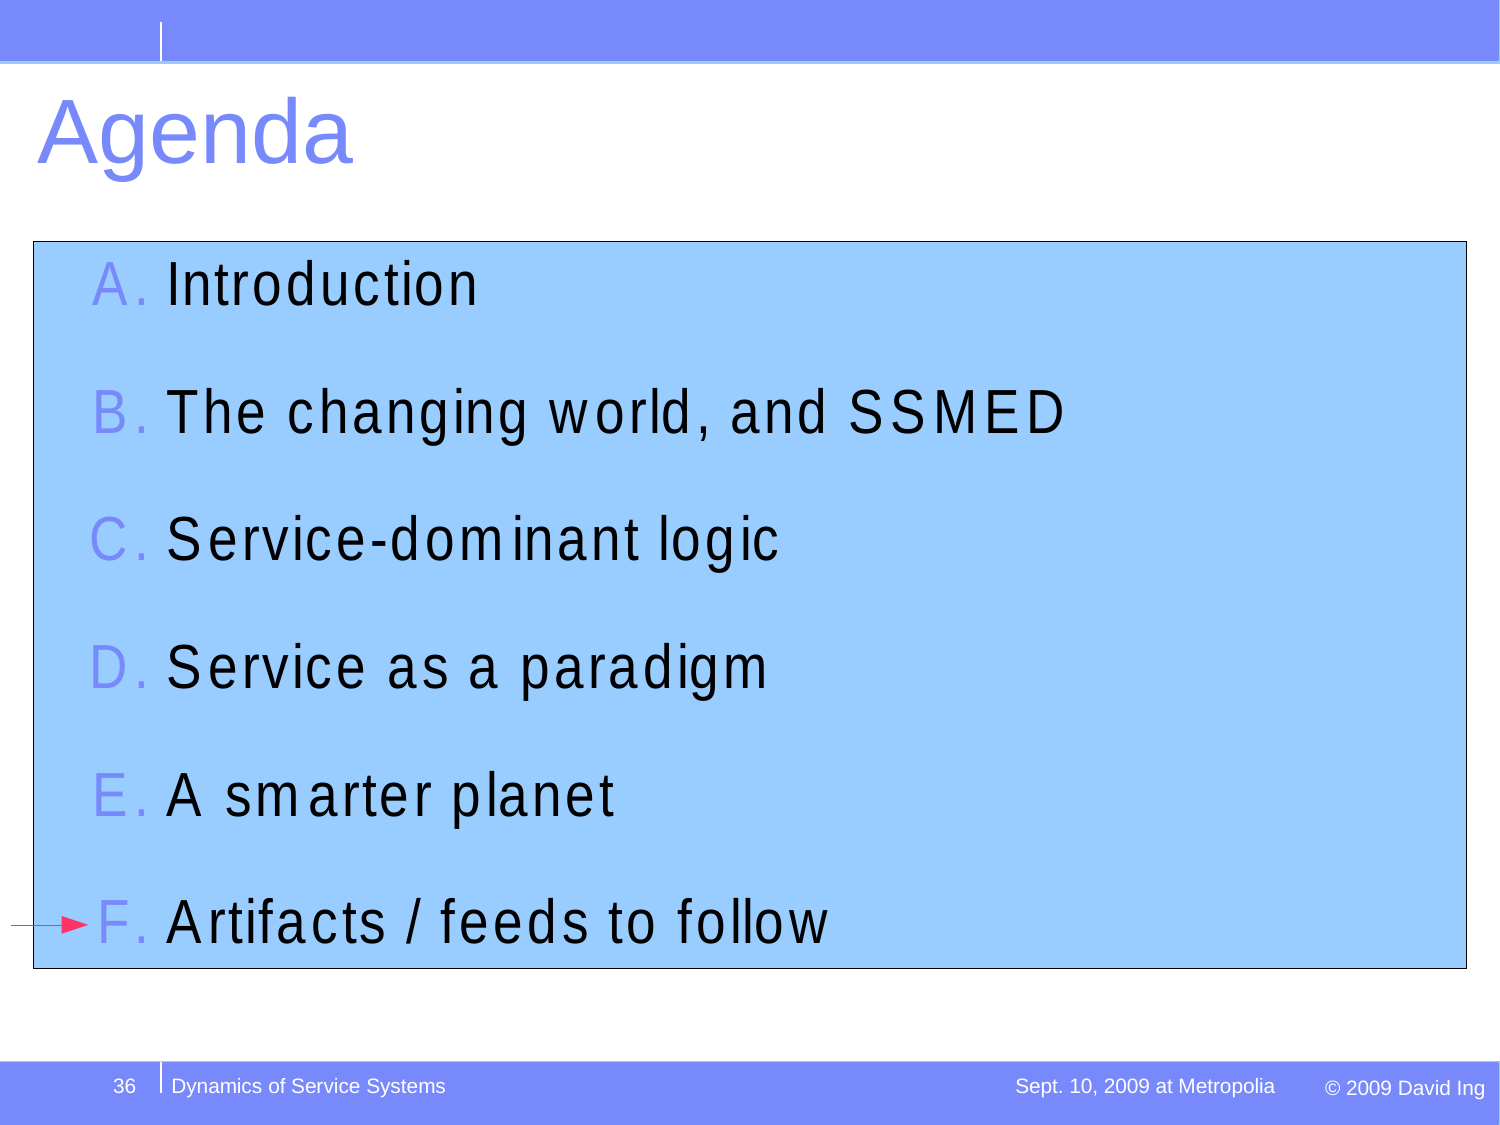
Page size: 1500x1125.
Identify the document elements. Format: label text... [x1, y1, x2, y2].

chart [33, 241, 1467, 969]
title Agenda [37, 89, 1463, 205]
